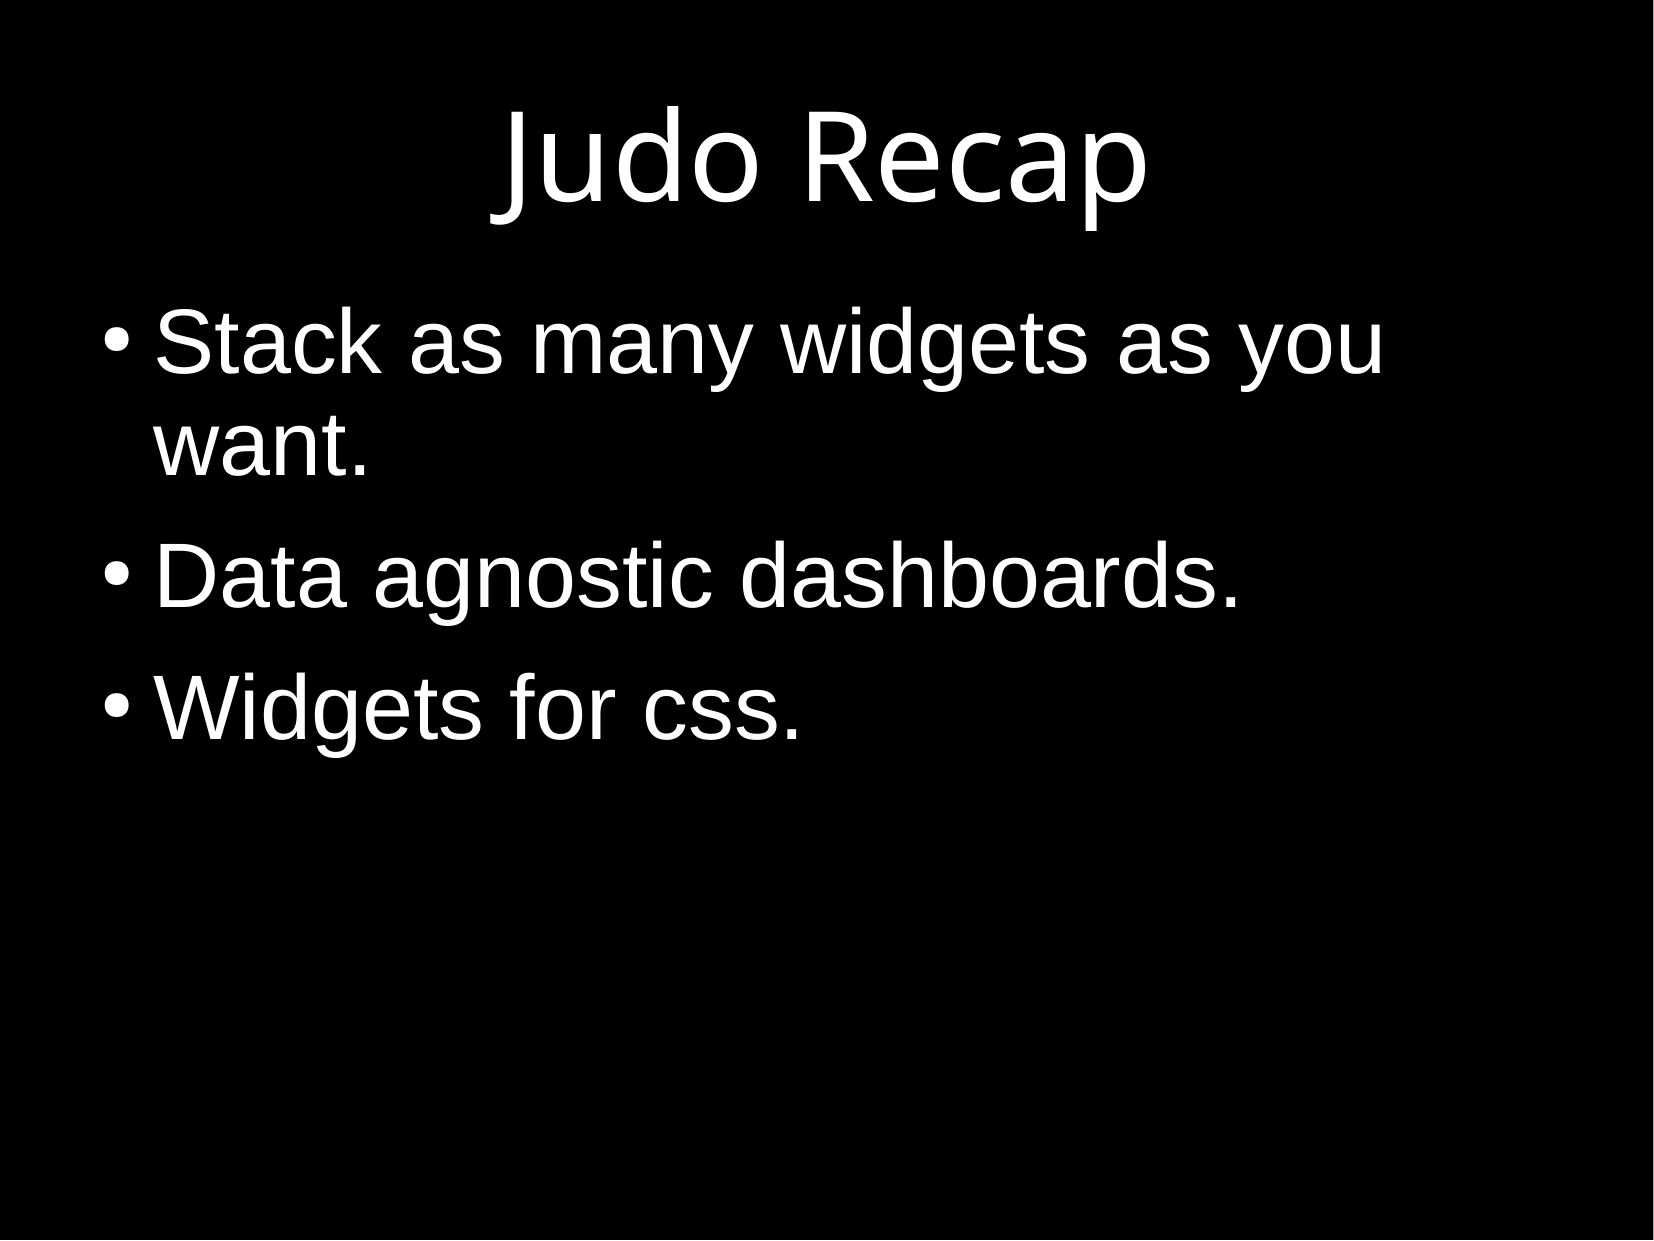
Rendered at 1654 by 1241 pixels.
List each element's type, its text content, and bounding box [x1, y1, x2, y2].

list Stack as many widgets as you want. Data agnostic dashboards. Widgets for css. [82, 290, 1571, 1010]
title Judo Recap [82, 49, 1571, 257]
